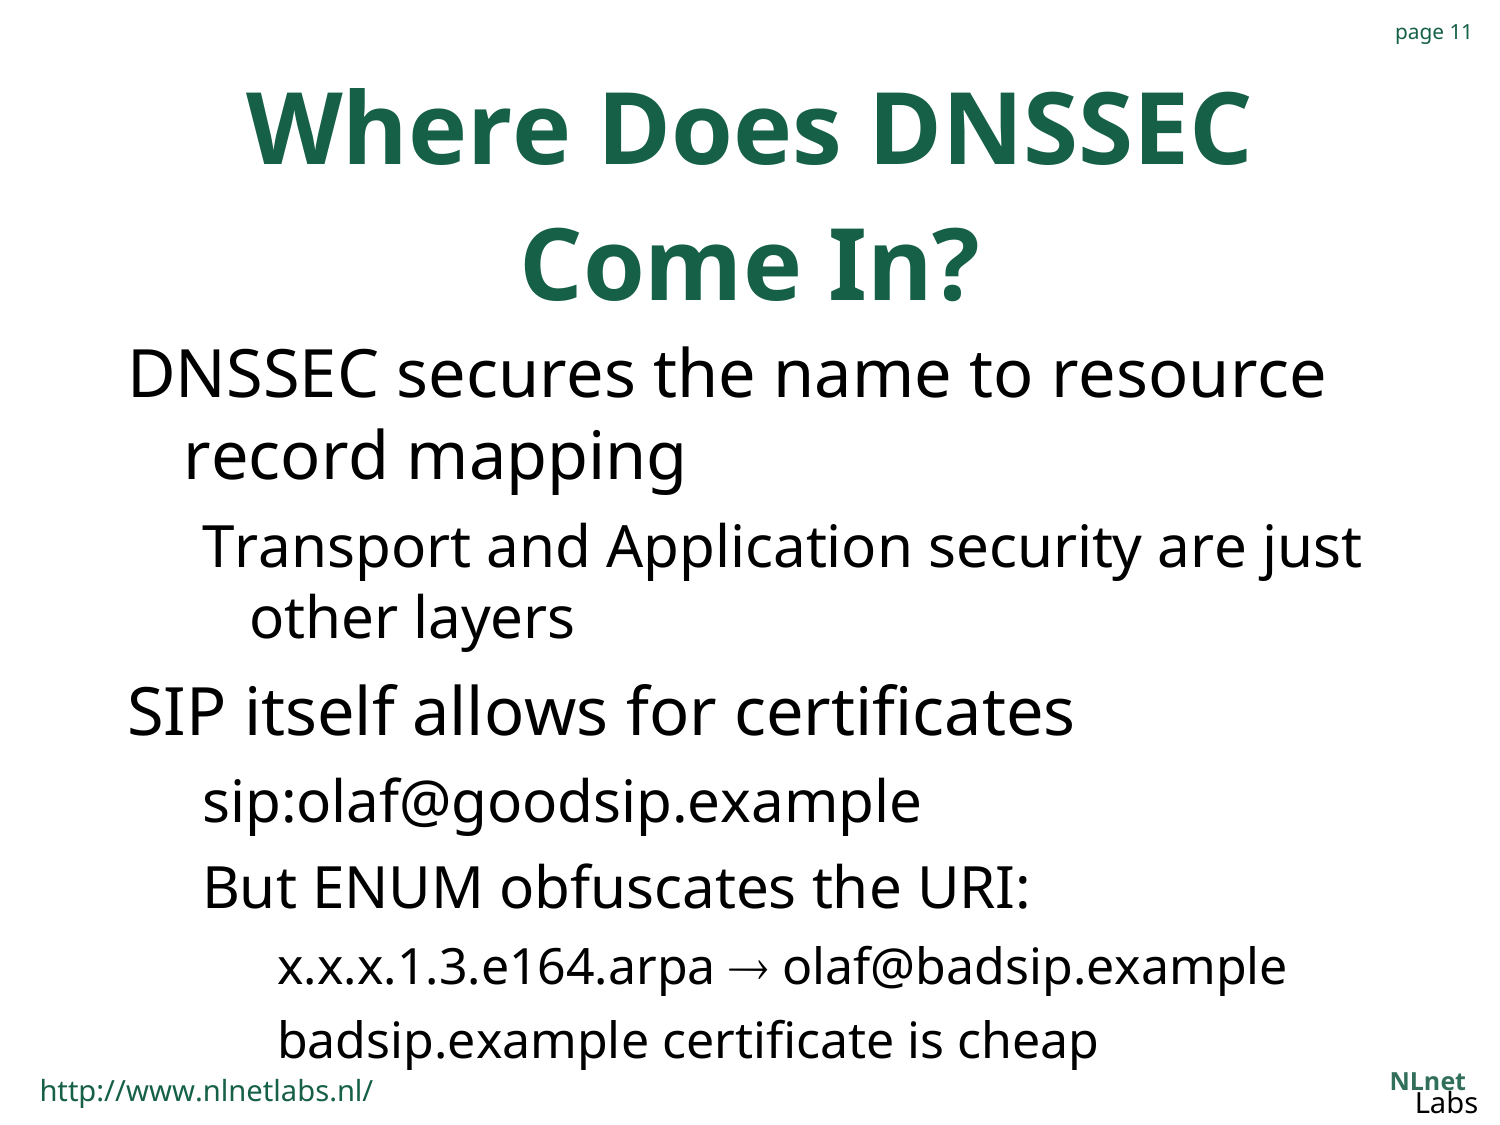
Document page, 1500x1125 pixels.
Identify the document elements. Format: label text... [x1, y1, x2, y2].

title Where Does DNSSEC Come In? [112, 66, 1388, 322]
list DNSSEC secures the name to resource record mapping Transport and Application security are just other layers SIP itself allows for certificates sip:olaf@goodsip.example But ENUM obfuscates the URI: x.x.x.1.3.e164.arpa  olaf@badsip.example badsip.example certificate is cheap [112, 324, 1388, 1002]
